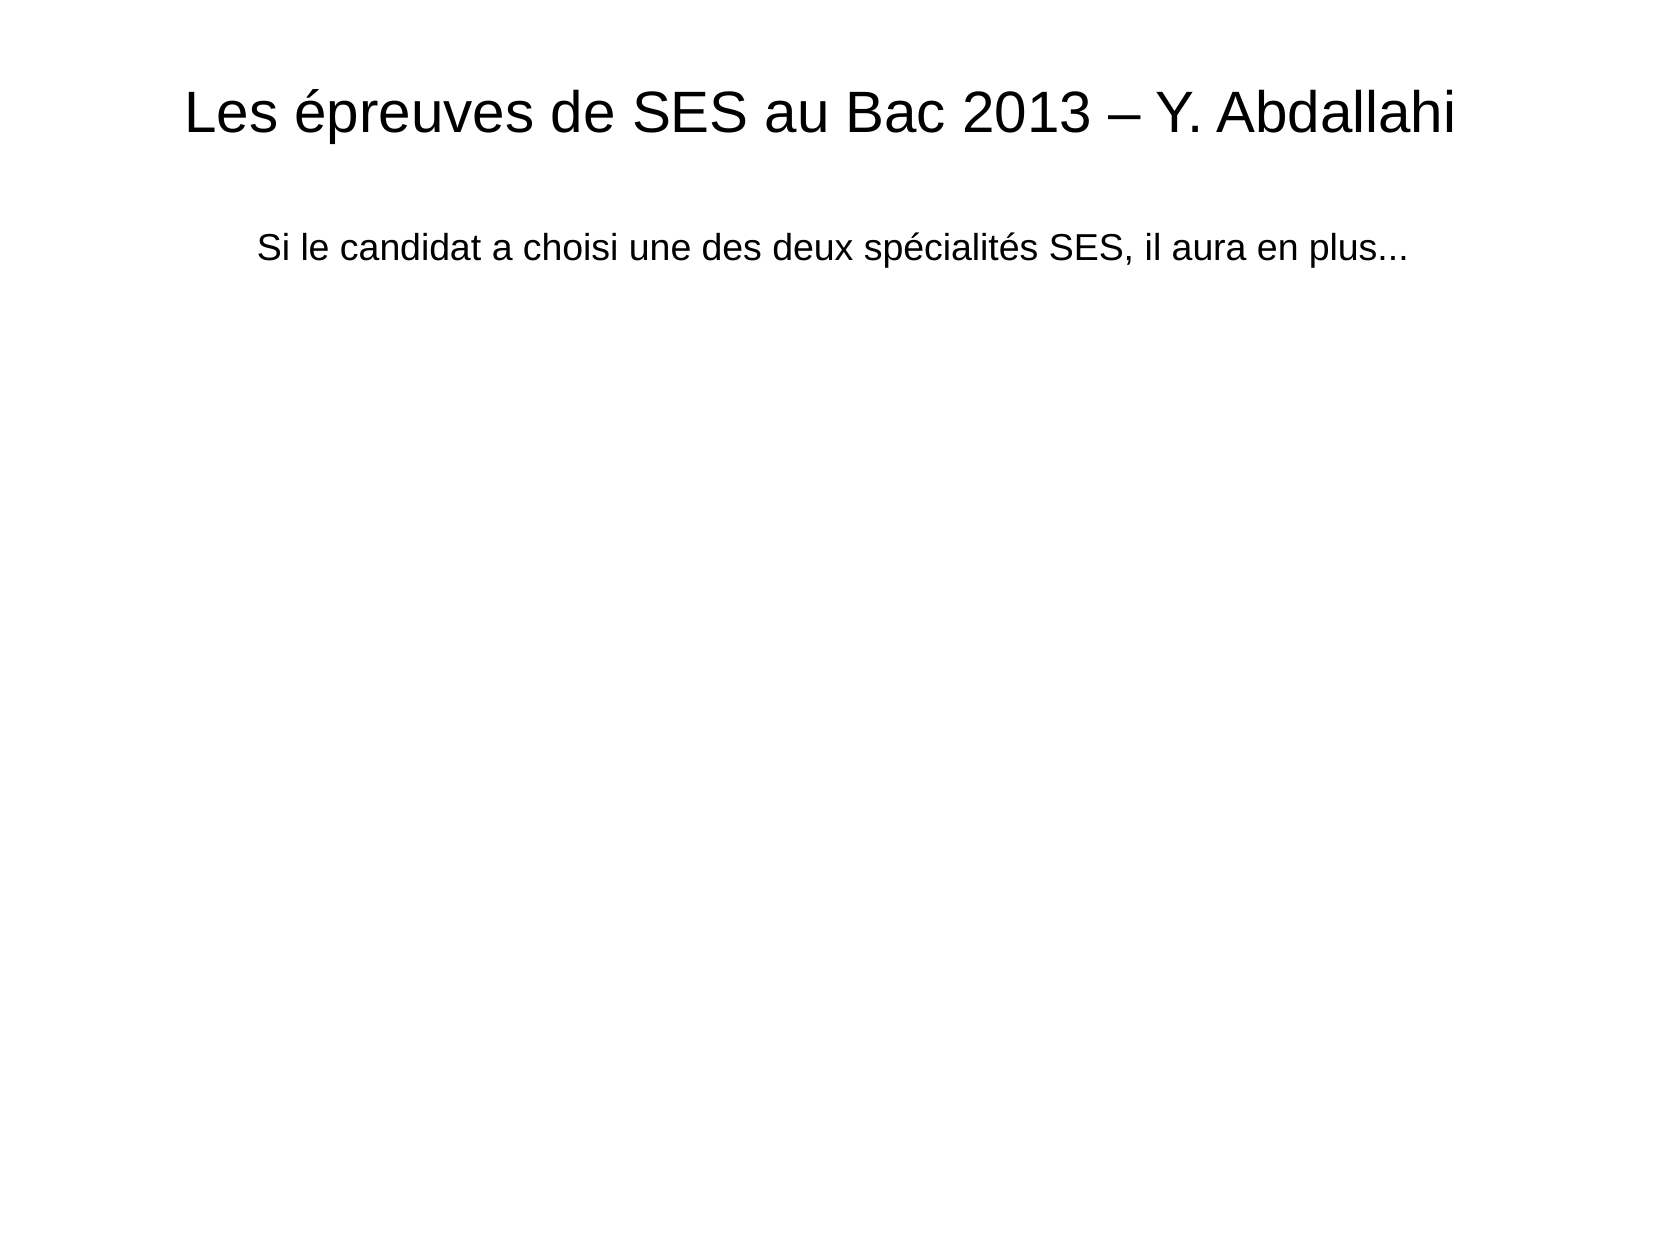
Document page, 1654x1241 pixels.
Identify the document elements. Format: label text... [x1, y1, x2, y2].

title Les épreuves de SES au Bac 2013 – Y. Abdallahi [76, 53, 1566, 172]
text_box Si le candidat a choisi une des deux spécialités SES, il aura en plus... [242, 218, 1427, 276]
